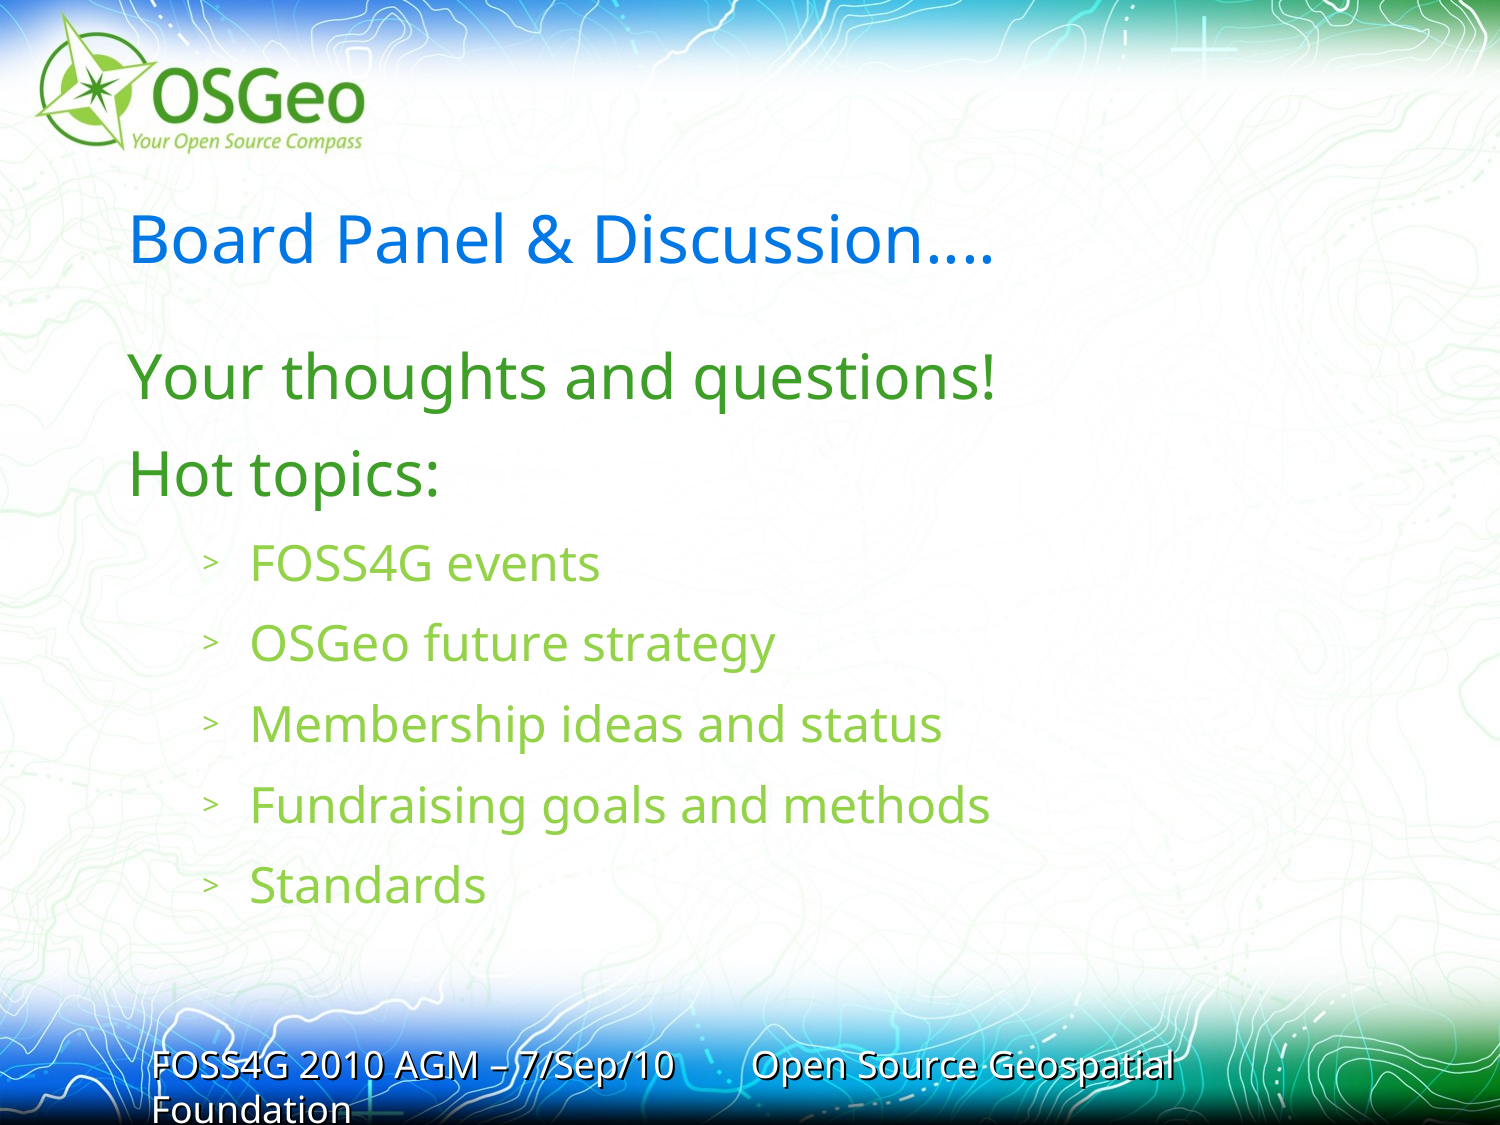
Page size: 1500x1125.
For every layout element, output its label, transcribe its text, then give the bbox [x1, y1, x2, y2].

picture [337, 1107, 348, 1125]
picture [224, 1107, 235, 1125]
picture [313, 1107, 323, 1121]
title Board Panel & Discussion.... [112, 179, 1388, 296]
picture [269, 1115, 277, 1121]
picture [246, 1107, 256, 1121]
picture [0, 0, 1500, 1125]
list Your thoughts and questions! Hot topics: FOSS4G events OSGeo future strategy Membership ideas and status Fundraising goals and methods Standards [112, 324, 1388, 1068]
picture [177, 1107, 187, 1121]
